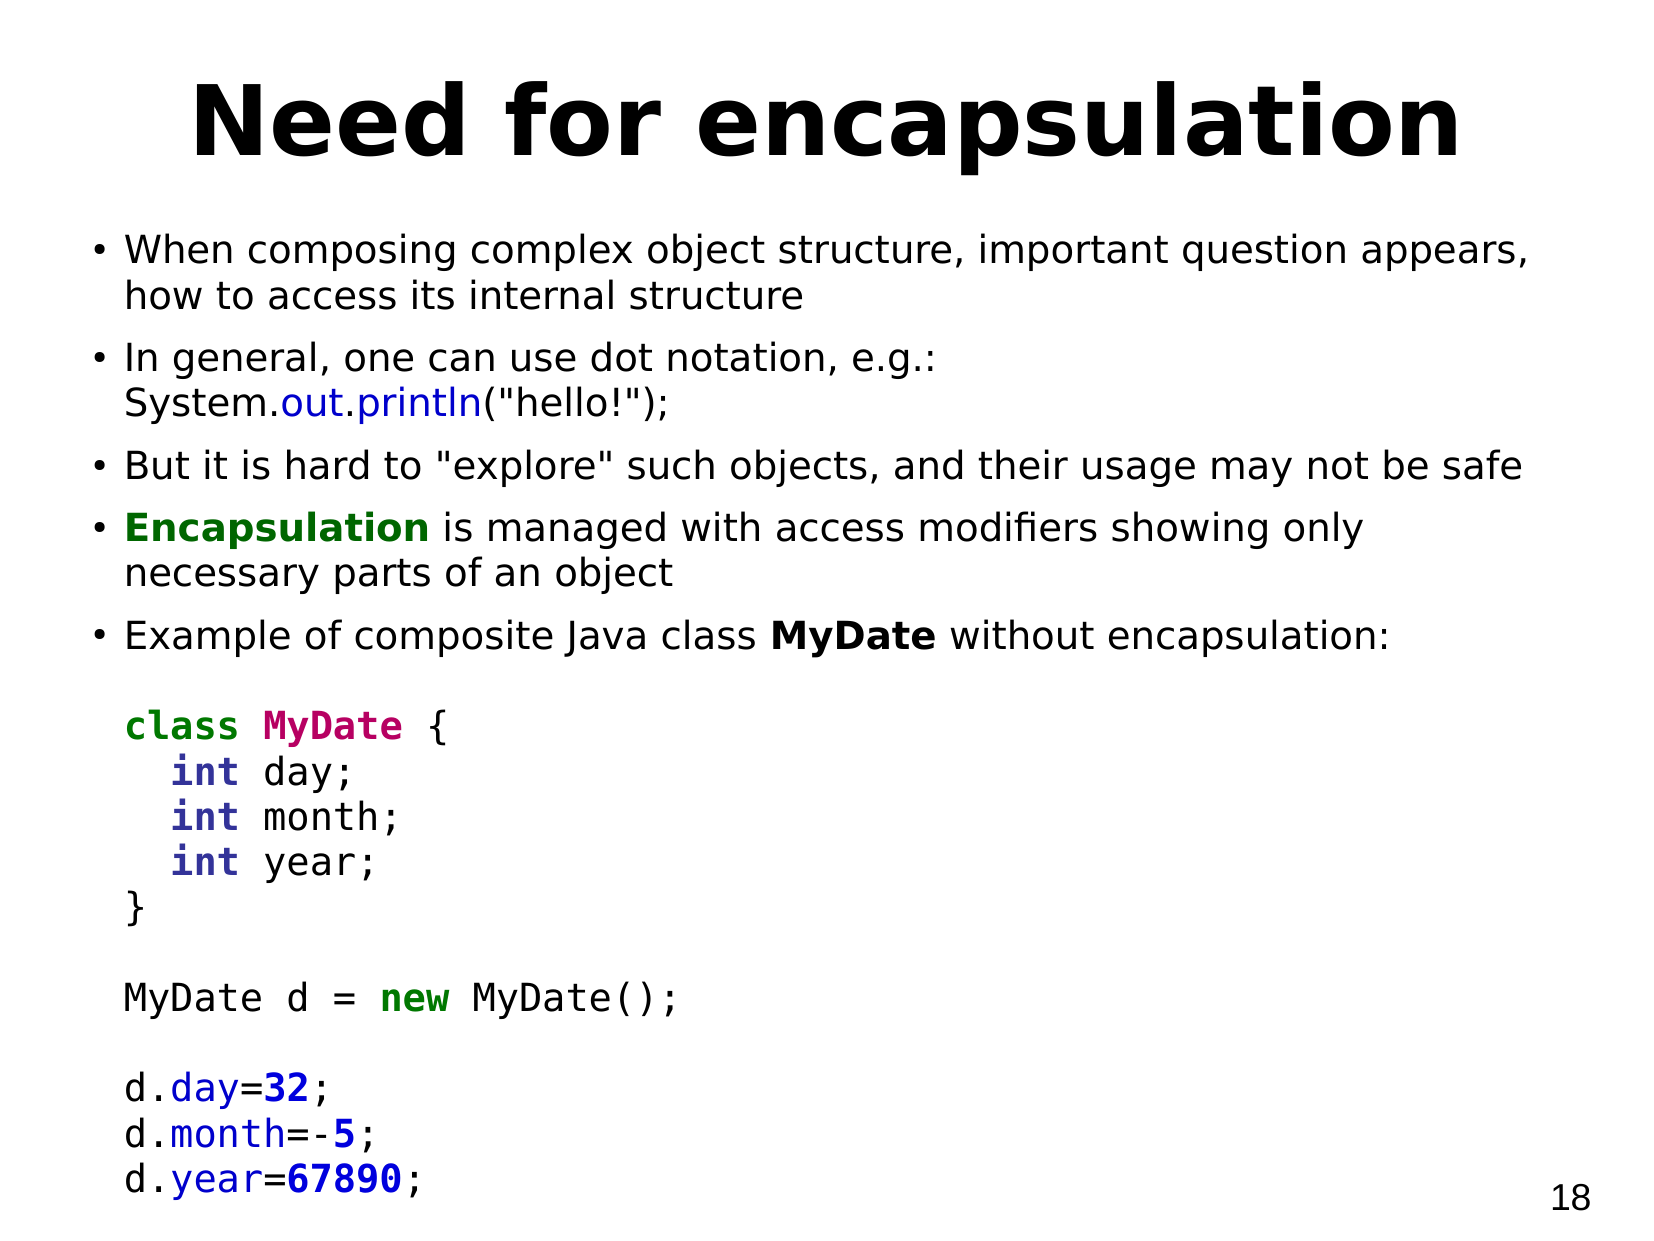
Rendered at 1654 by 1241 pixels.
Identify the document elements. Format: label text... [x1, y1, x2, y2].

title Need for encapsulation [82, 49, 1571, 195]
list When composing complex object structure, important question appears, how to access its internal structure In general, one can use dot notation, e.g.: System.out.println("hello!"); But it is hard to "explore" such objects, and their usage may not be safe Encapsulation is managed with access modifiers showing only necessary parts of an object Example of composite Java class MyDate without encapsulation: class MyDate { int day; int month; int year; } MyDate d = new MyDate(); d.day=32; d.month=-5; d.year=67890; [82, 227, 1571, 1205]
